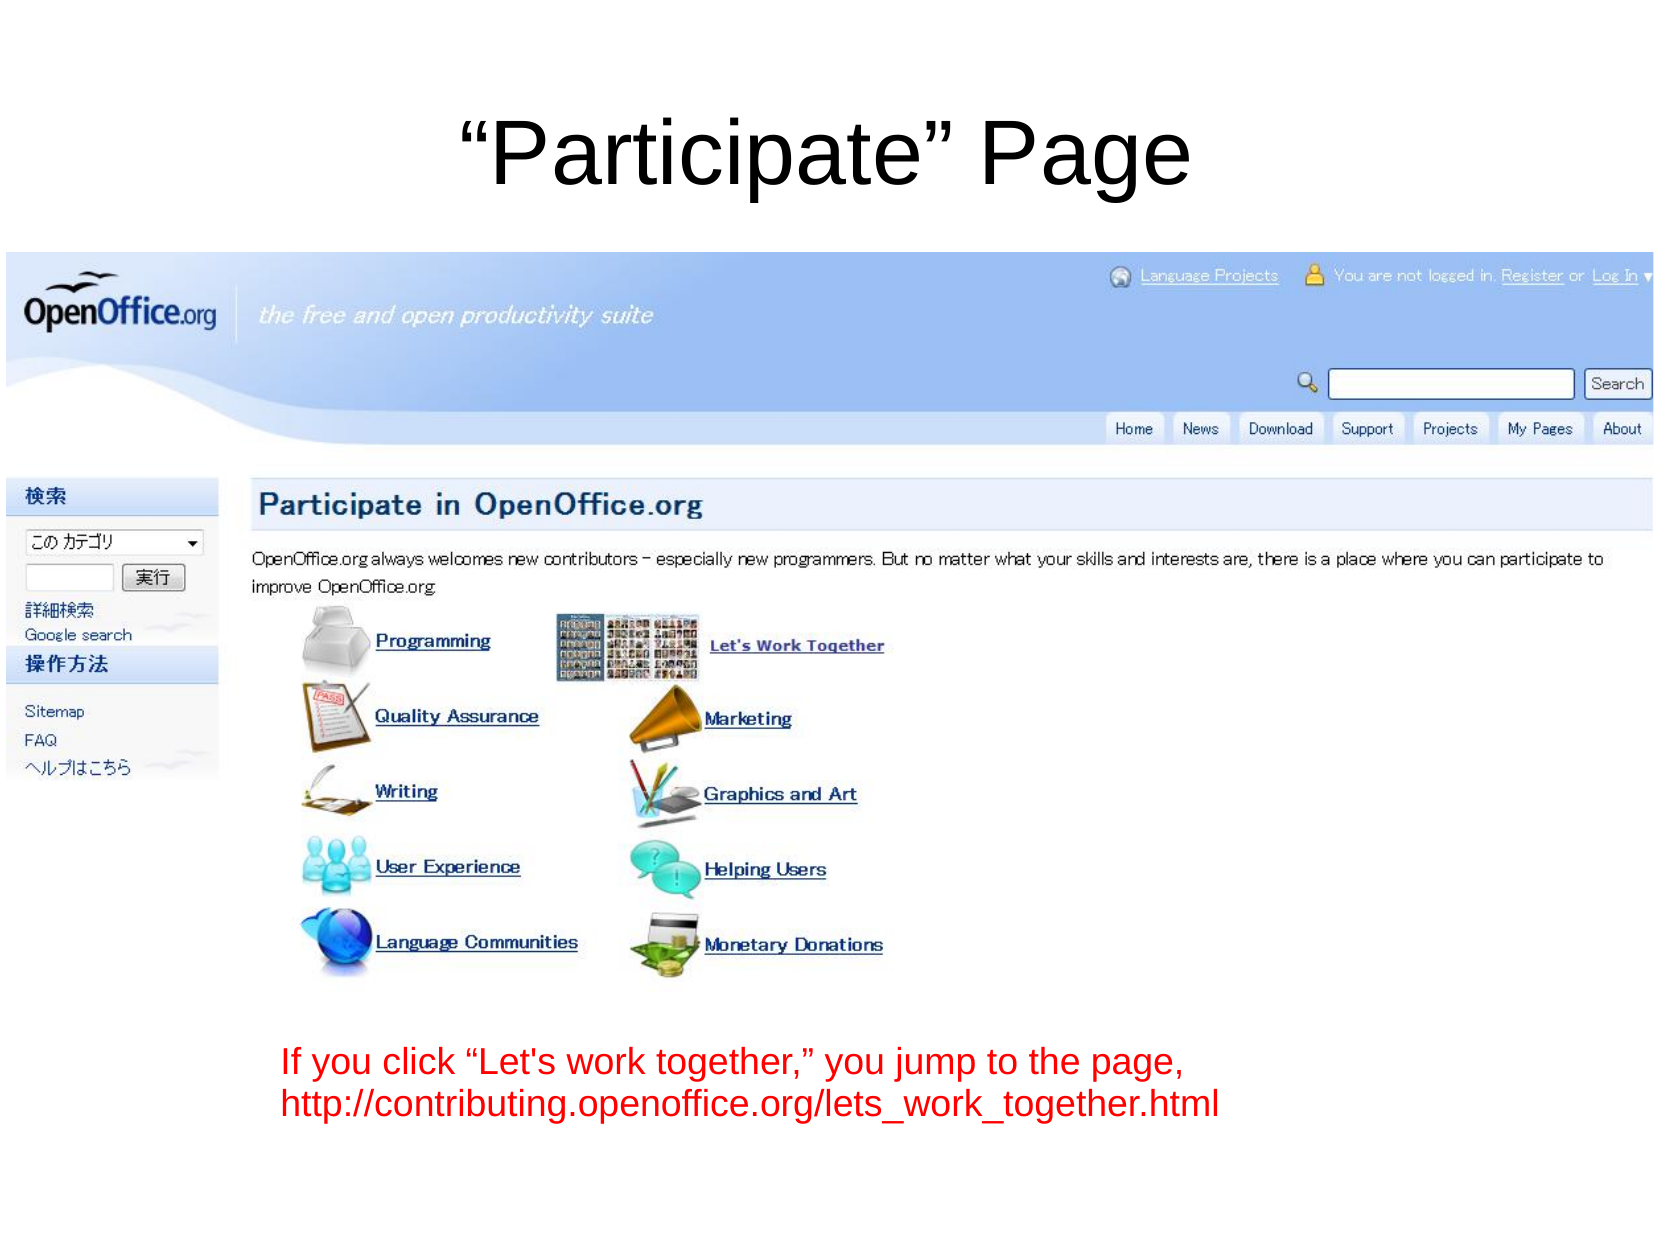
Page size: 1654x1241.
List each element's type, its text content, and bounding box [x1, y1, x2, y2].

text_box If you click “Let's work together,” you jump to the page, http://contributing.openoffice.org/lets_work_together.html [265, 1033, 1329, 1133]
title “Participate” Page [82, 56, 1571, 250]
picture [6, 252, 1654, 992]
